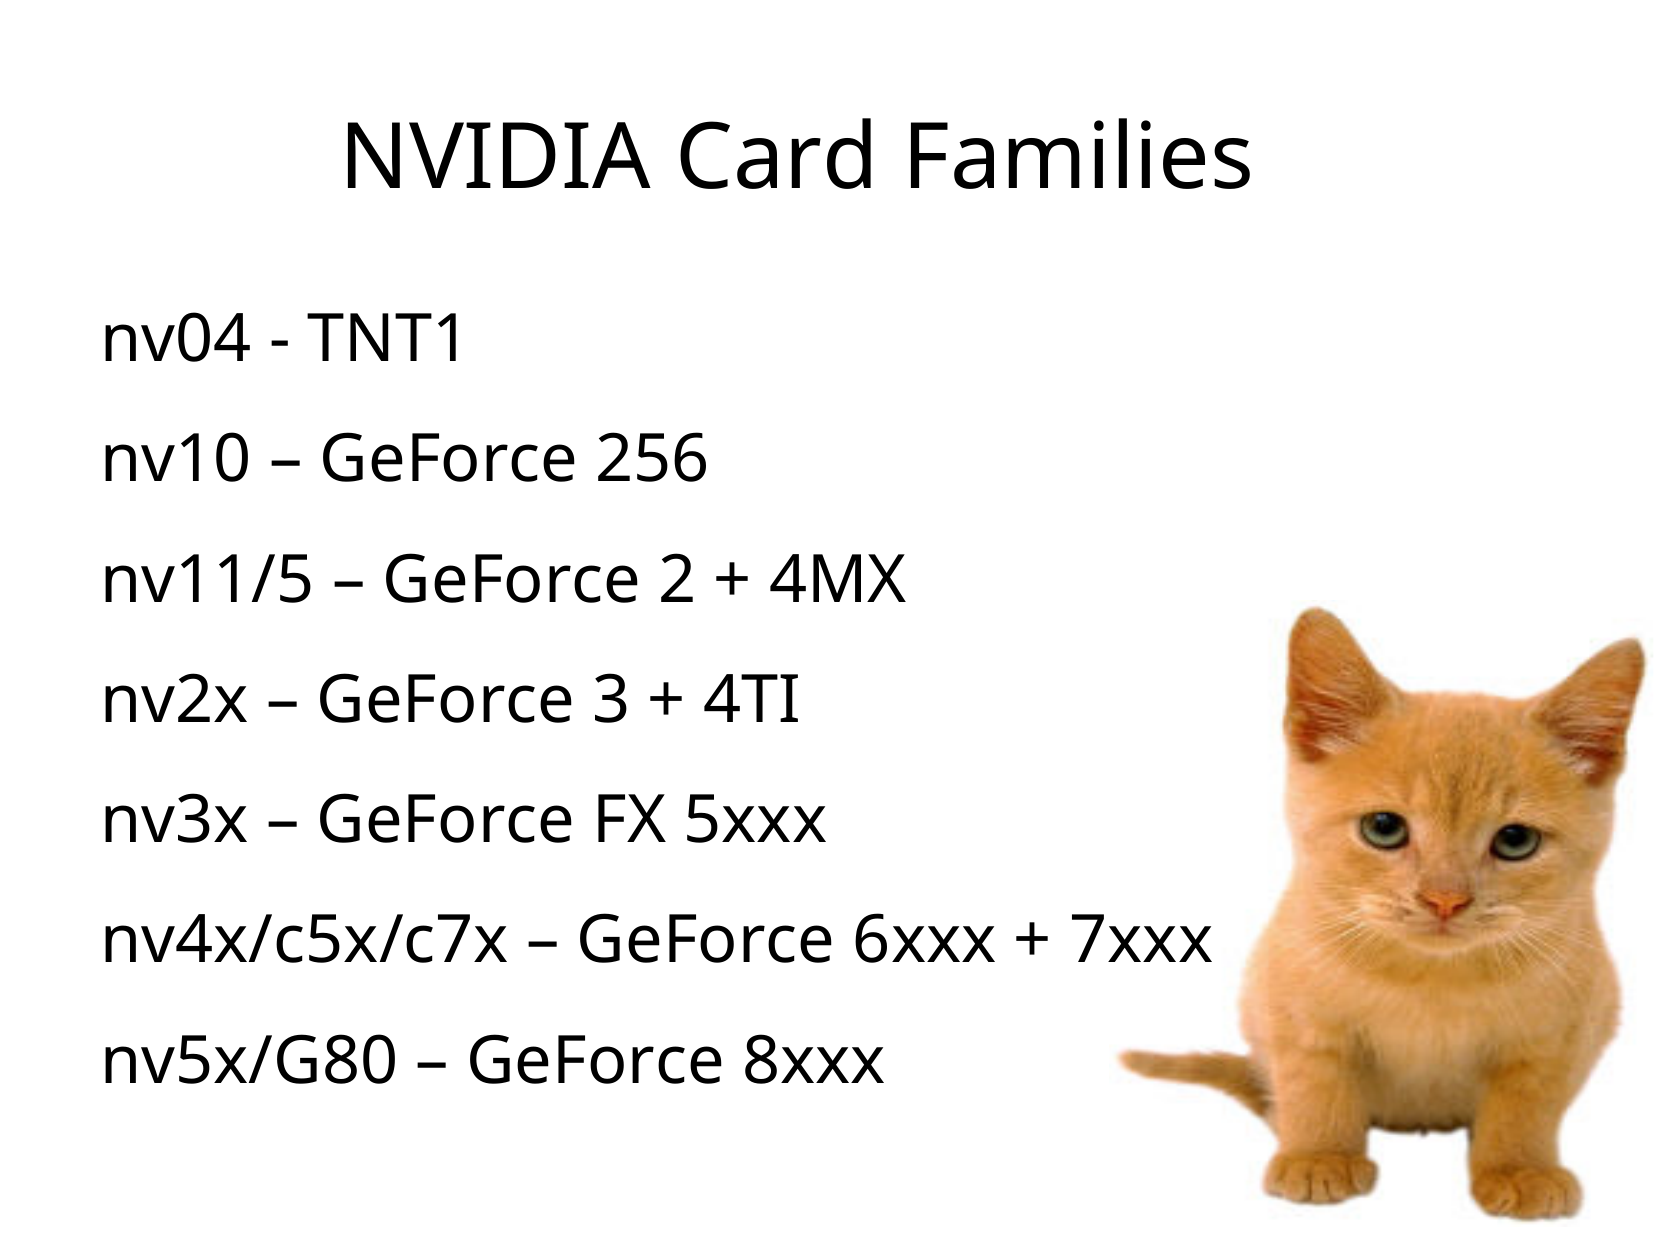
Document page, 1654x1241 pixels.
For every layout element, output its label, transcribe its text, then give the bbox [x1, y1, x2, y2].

list nv04 - TNT1 nv10 – GeForce 256 nv11/5 – GeForce 2 + 4MX nv2x – GeForce 3 + 4TI nv3x – GeForce FX 5xxx nv4x/c5x/c7x – GeForce 6xxx + 7xxx nv5x/G80 – GeForce 8xxx [82, 290, 1571, 1109]
title NVIDIA Card Families [82, 49, 1571, 257]
picture [1109, 600, 1654, 1227]
